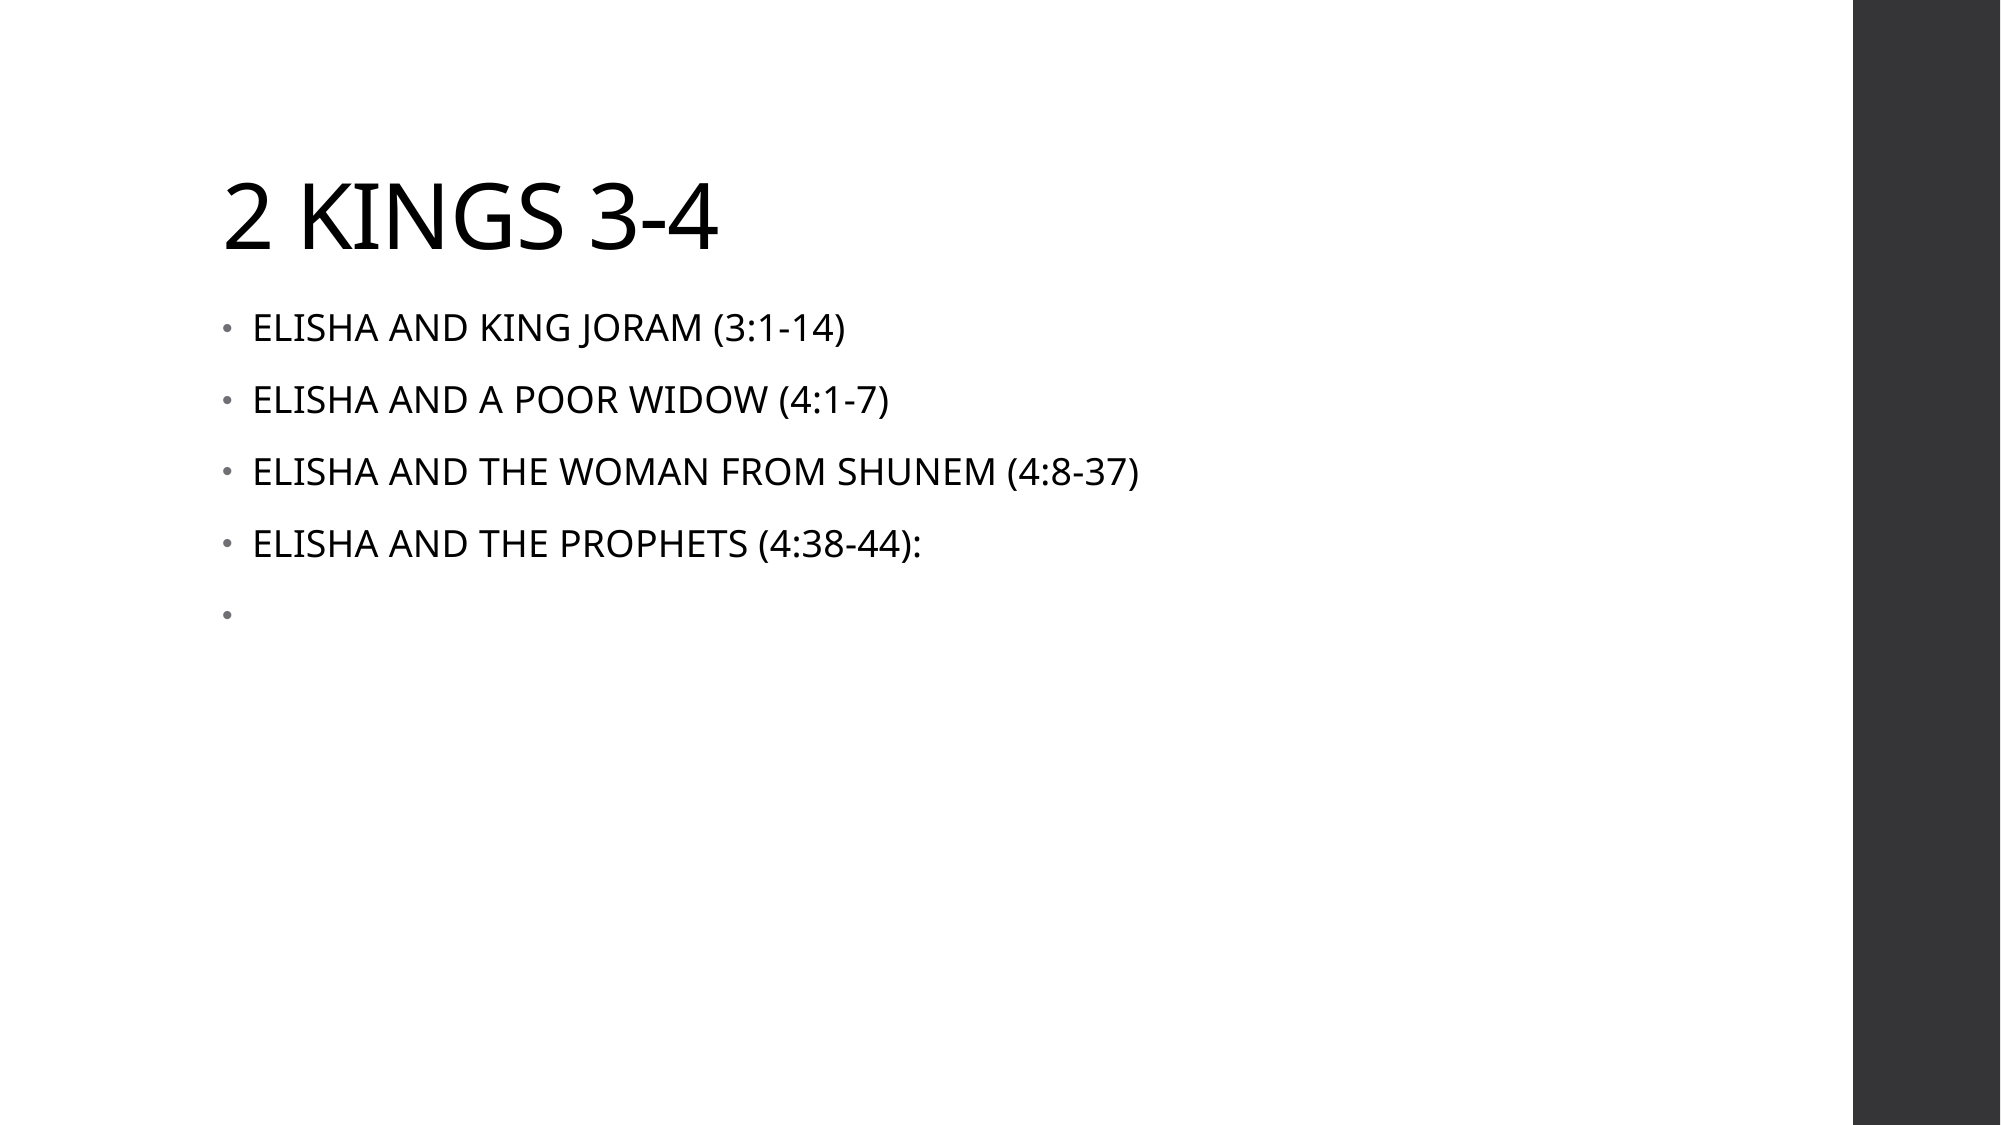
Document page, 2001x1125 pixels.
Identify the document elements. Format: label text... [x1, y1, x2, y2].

list ELISHA AND KING JORAM (3:1-14) ELISHA AND A POOR WIDOW (4:1-7) ELISHA AND THE WOMAN FROM SHUNEM (4:8-37) ELISHA AND THE PROPHETS (4:38-44): [206, 299, 1617, 1014]
title 2 KINGS 3-4 [206, 60, 1797, 278]
